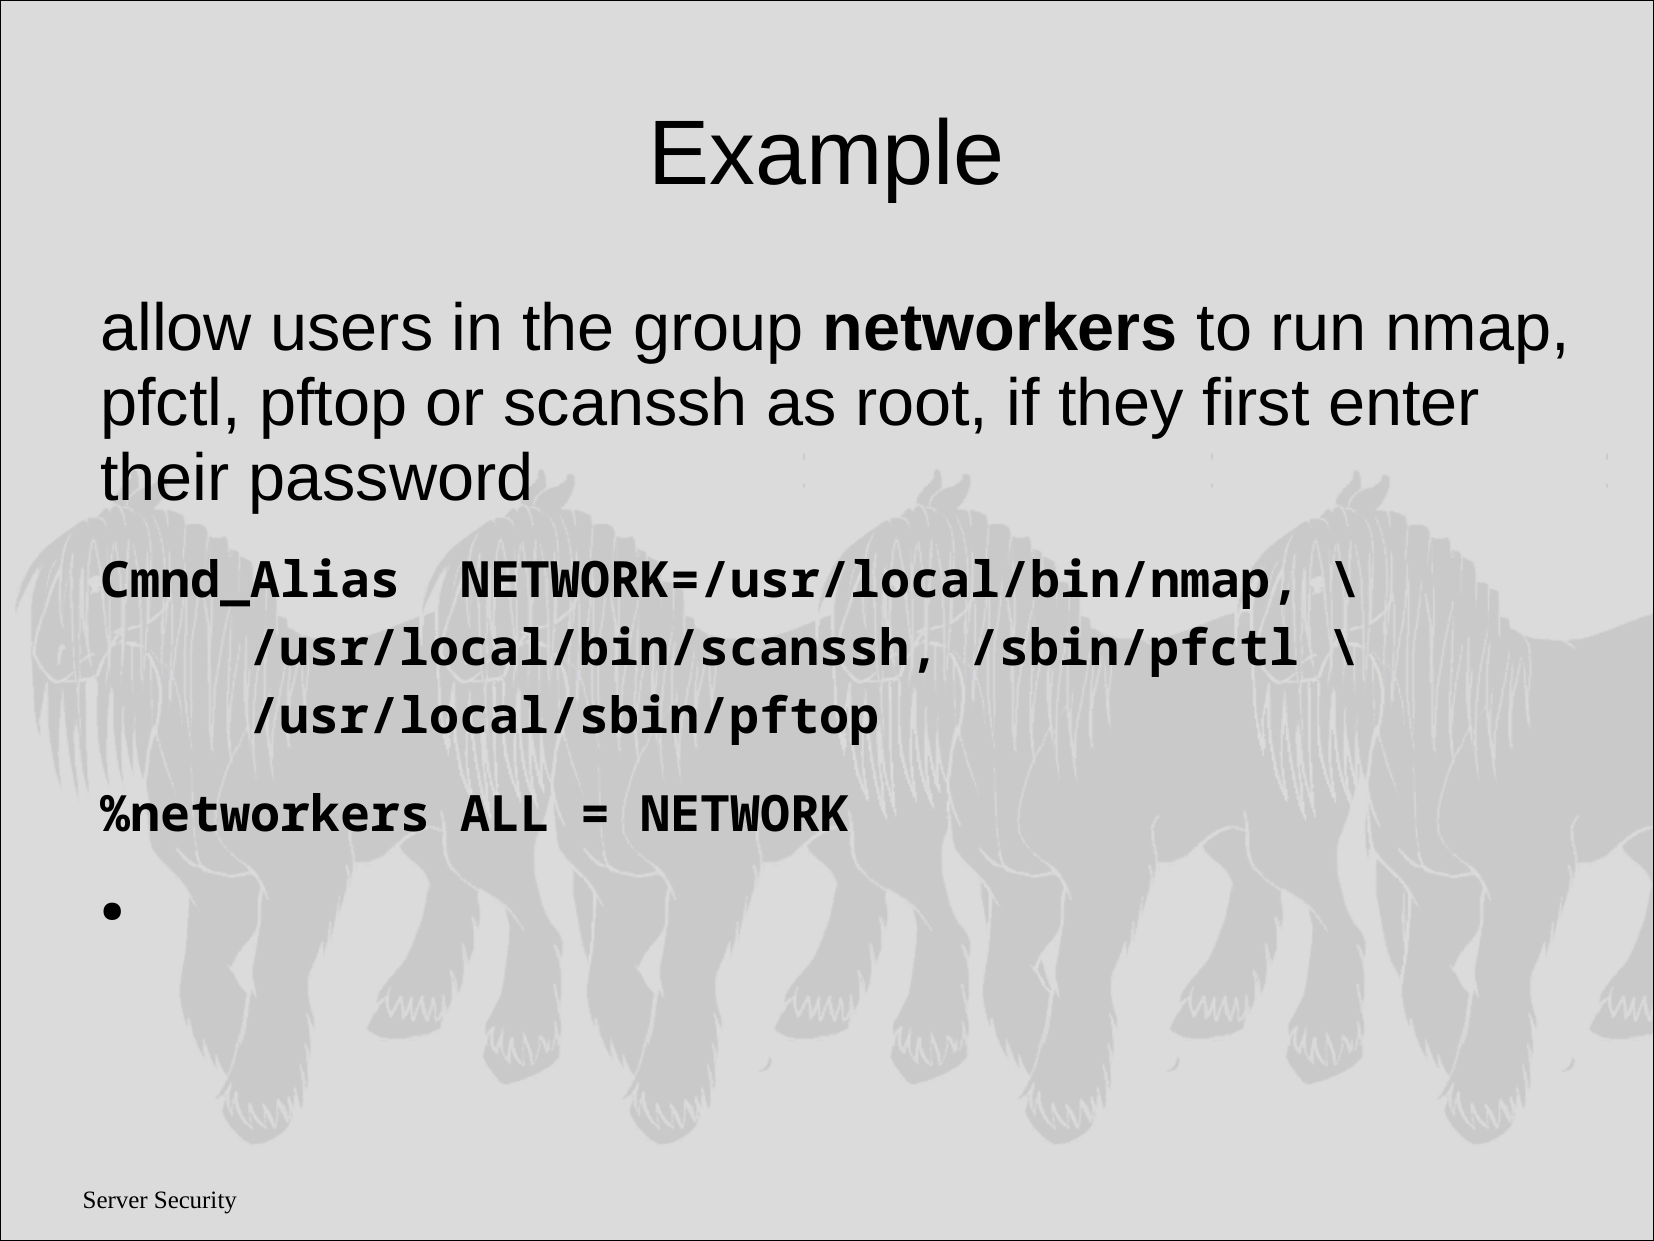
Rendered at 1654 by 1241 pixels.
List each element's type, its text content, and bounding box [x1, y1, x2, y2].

title Example [82, 56, 1571, 250]
list allow users in the group networkers to run nmap, pfctl, pftop or scanssh as root, if they first enter their password Cmnd_Alias NETWORK=/usr/local/bin/nmap, \ /usr/local/bin/scanssh, /sbin/pfctl \ /usr/local/sbin/pftop %networkers ALL = NETWORK [82, 290, 1571, 1094]
